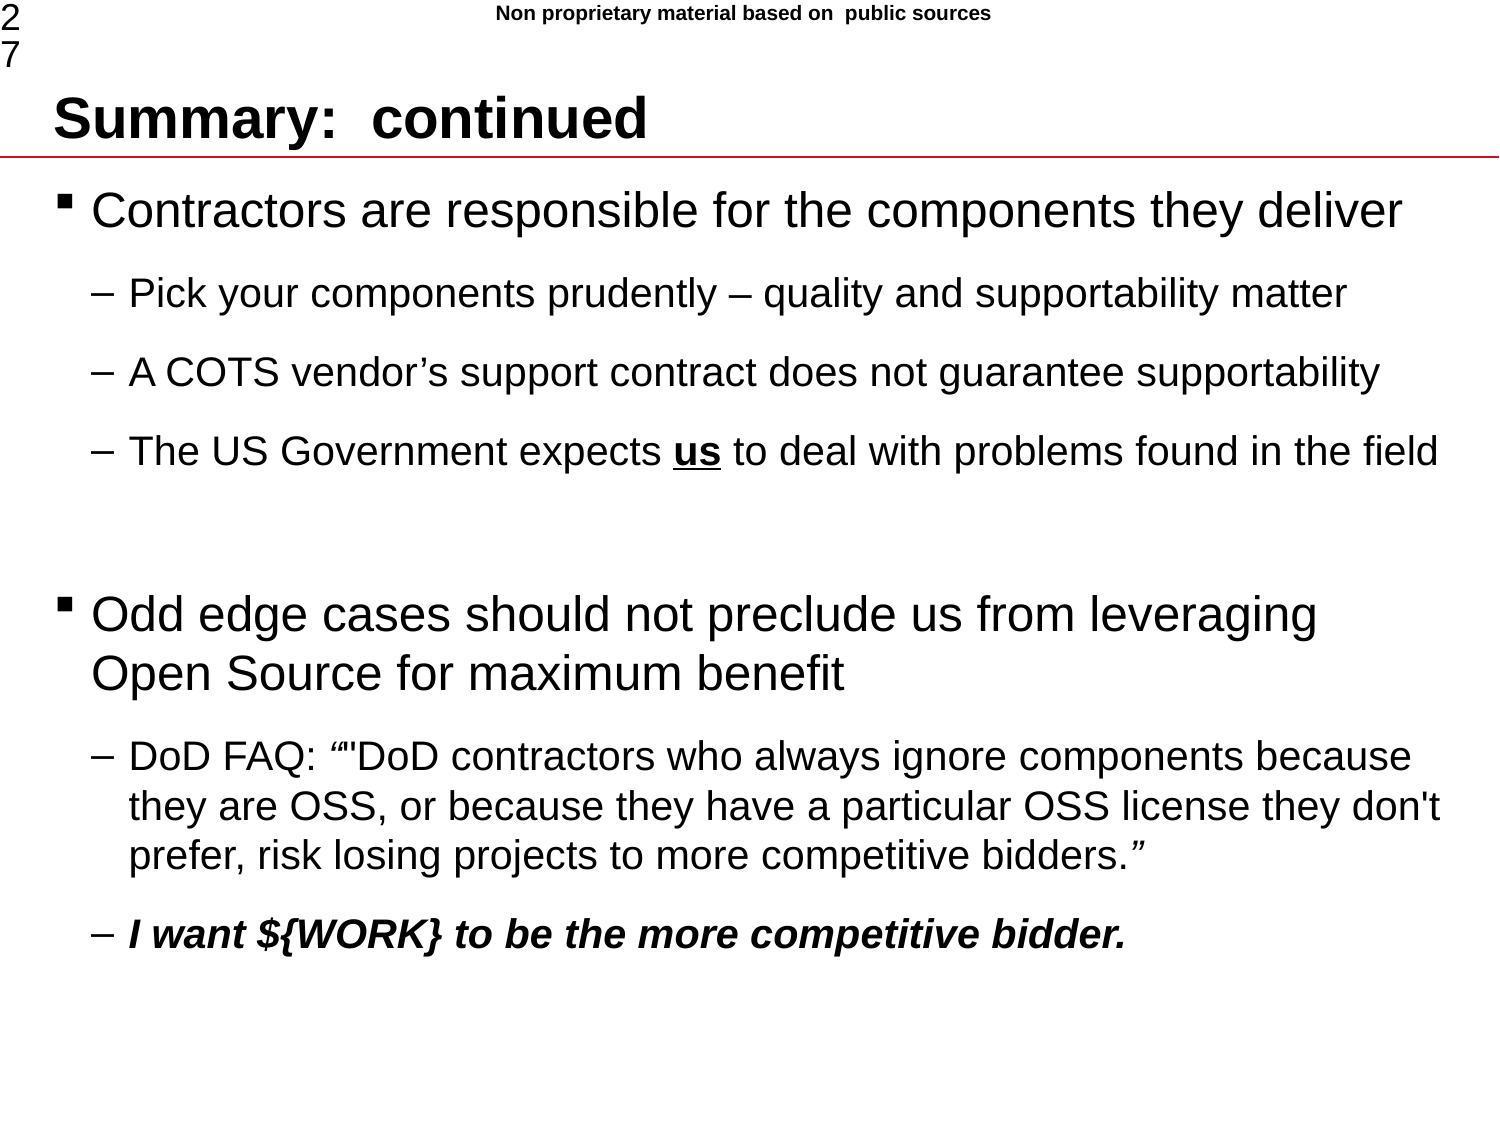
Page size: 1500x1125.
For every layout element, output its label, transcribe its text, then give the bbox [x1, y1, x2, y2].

title Summary: continued [38, 35, 1225, 158]
list Contractors are responsible for the components they deliver Pick your components prudently – quality and supportability matter A COTS vendor’s support contract does not guarantee supportability The US Government expects us to deal with problems found in the field Odd edge cases should not preclude us from leveraging Open Source for maximum benefit DoD FAQ: “"DoD contractors who always ignore components because they are OSS, or because they have a particular OSS license they don't prefer, risk losing projects to more competitive bidders.” I want ${WORK} to be the more competitive bidder. [38, 170, 1461, 1011]
